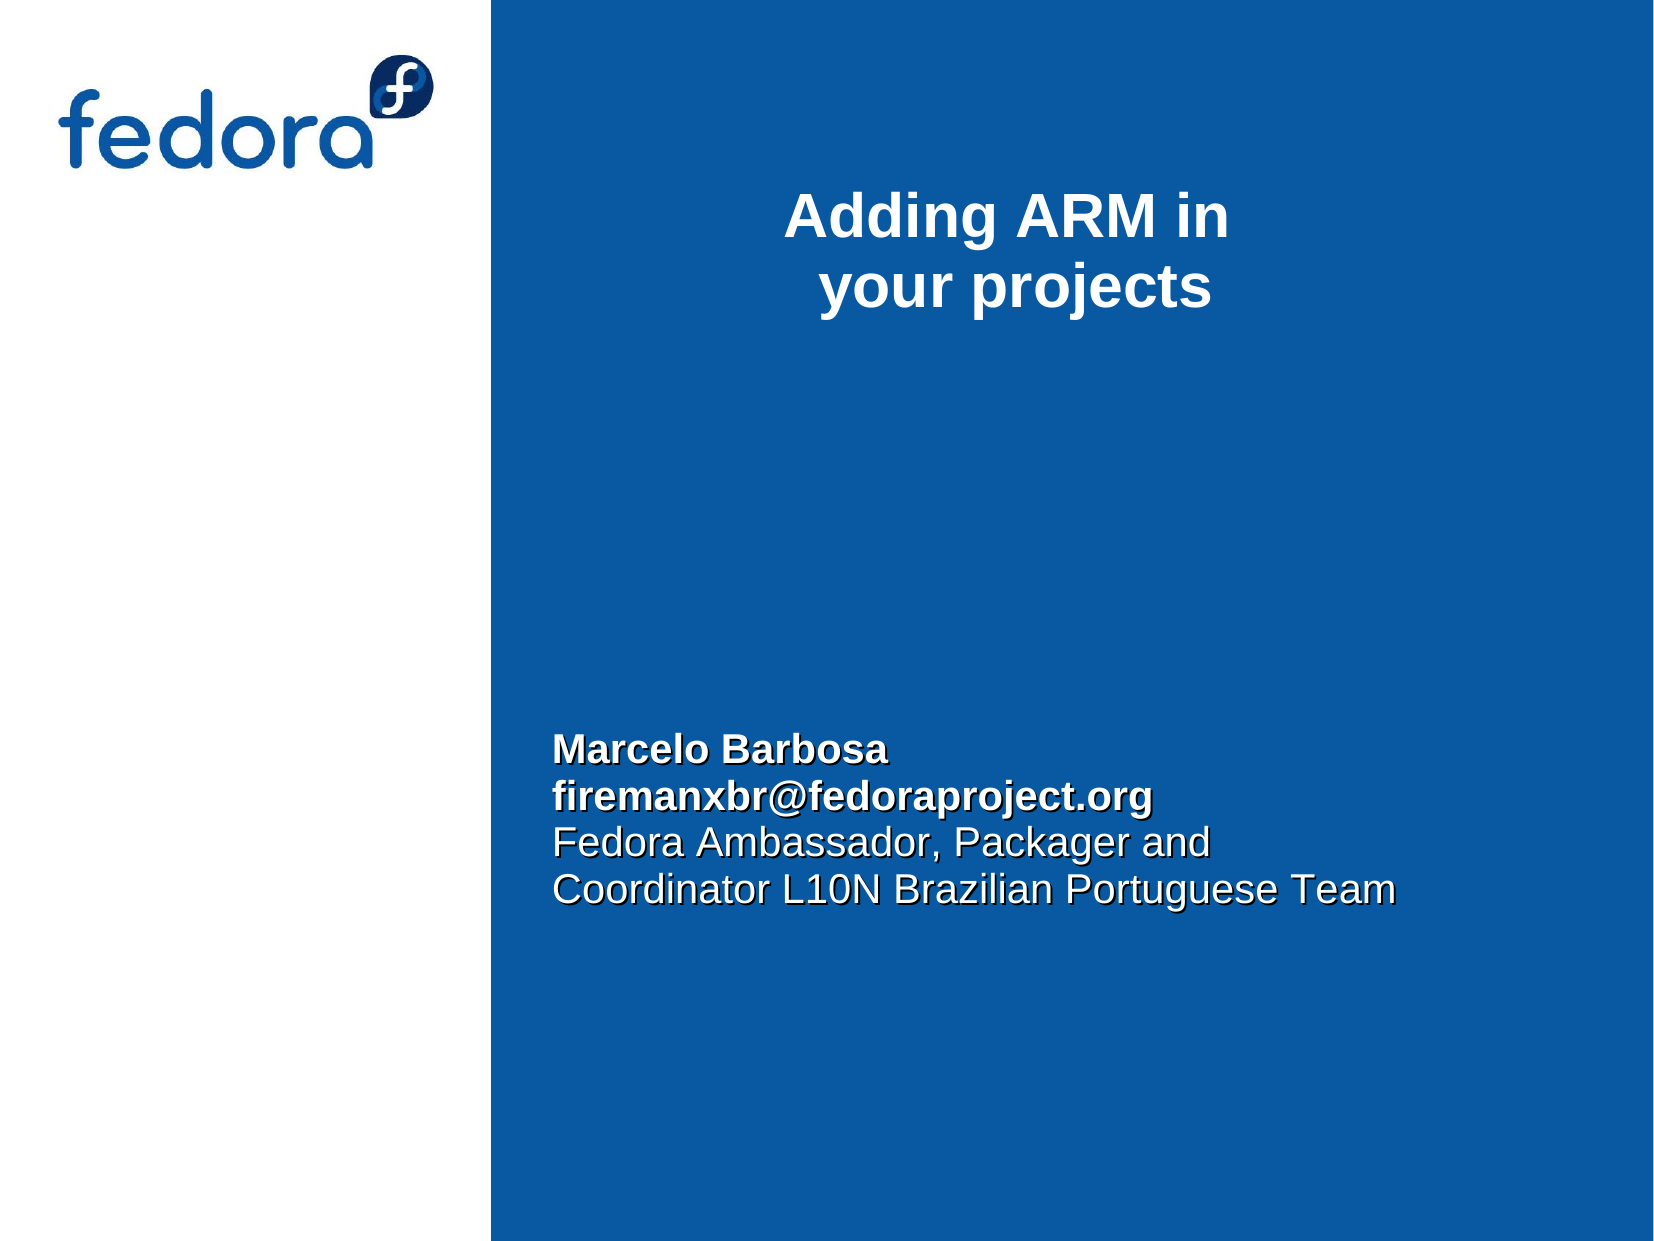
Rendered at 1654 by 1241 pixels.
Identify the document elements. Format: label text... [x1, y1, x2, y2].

picture [491, 0, 1654, 1241]
picture [47, 44, 440, 180]
text_box Adding ARM in your projects Marcelo Barbosa firemanxbr@fedoraproject.org Fedora Ambassador, Packager and Coordinator L10N Brazilian Portuguese Team [537, 104, 1495, 1228]
